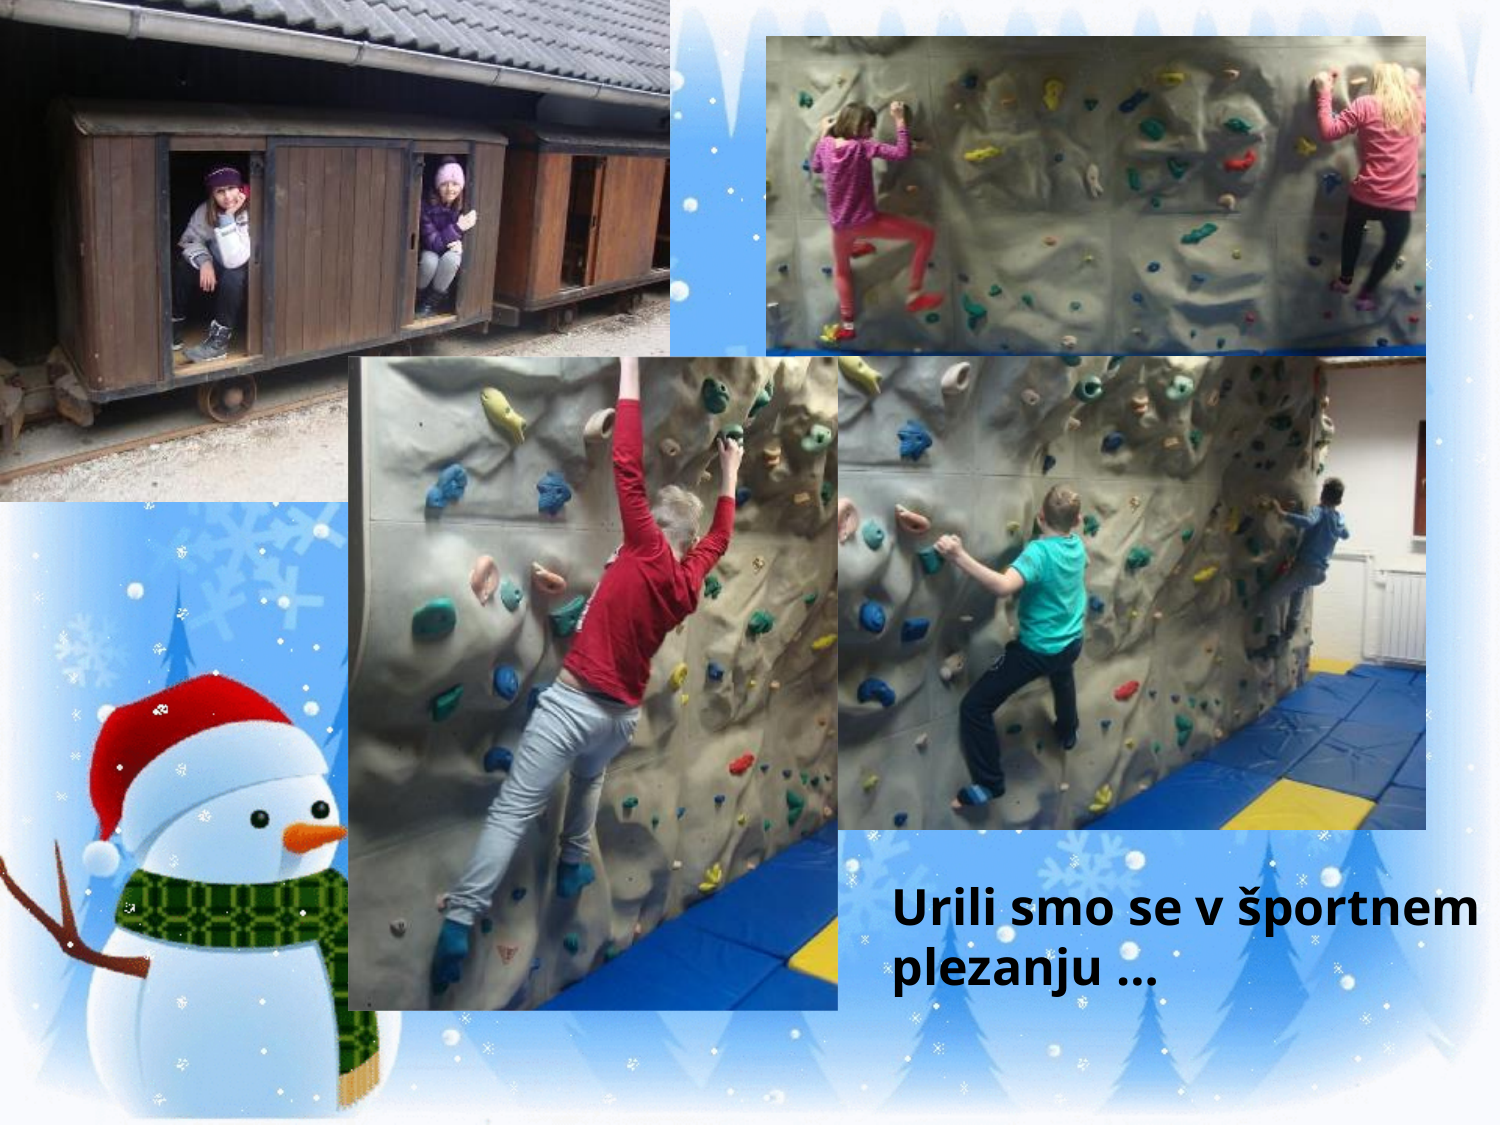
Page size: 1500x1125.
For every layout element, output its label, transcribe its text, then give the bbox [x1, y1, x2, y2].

picture [0, 0, 1426, 1011]
text_box Urili smo se v športnem plezanju … [876, 867, 1268, 1005]
